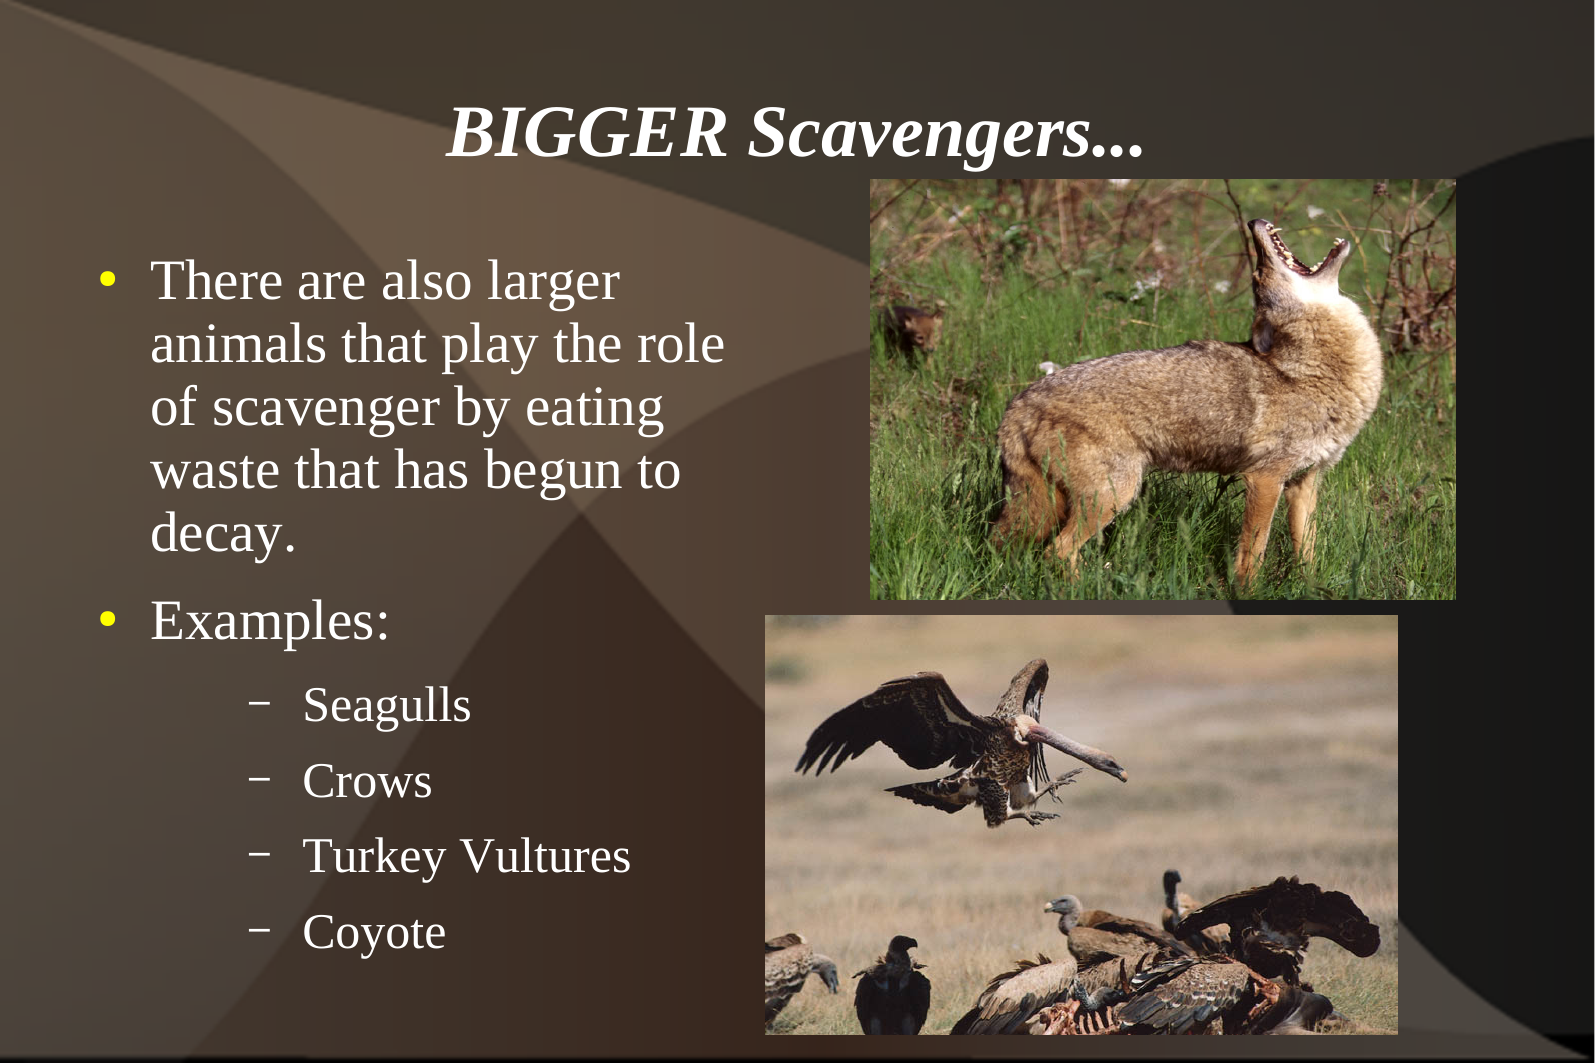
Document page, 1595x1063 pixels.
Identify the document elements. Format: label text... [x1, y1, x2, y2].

picture [0, 0, 1595, 1063]
title BIGGER Scavengers... [79, 42, 1515, 220]
list There are also larger animals that play the role of scavenger by eating waste that has begun to decay. Examples: Seagulls Crows Turkey Vultures Coyote [79, 248, 780, 963]
